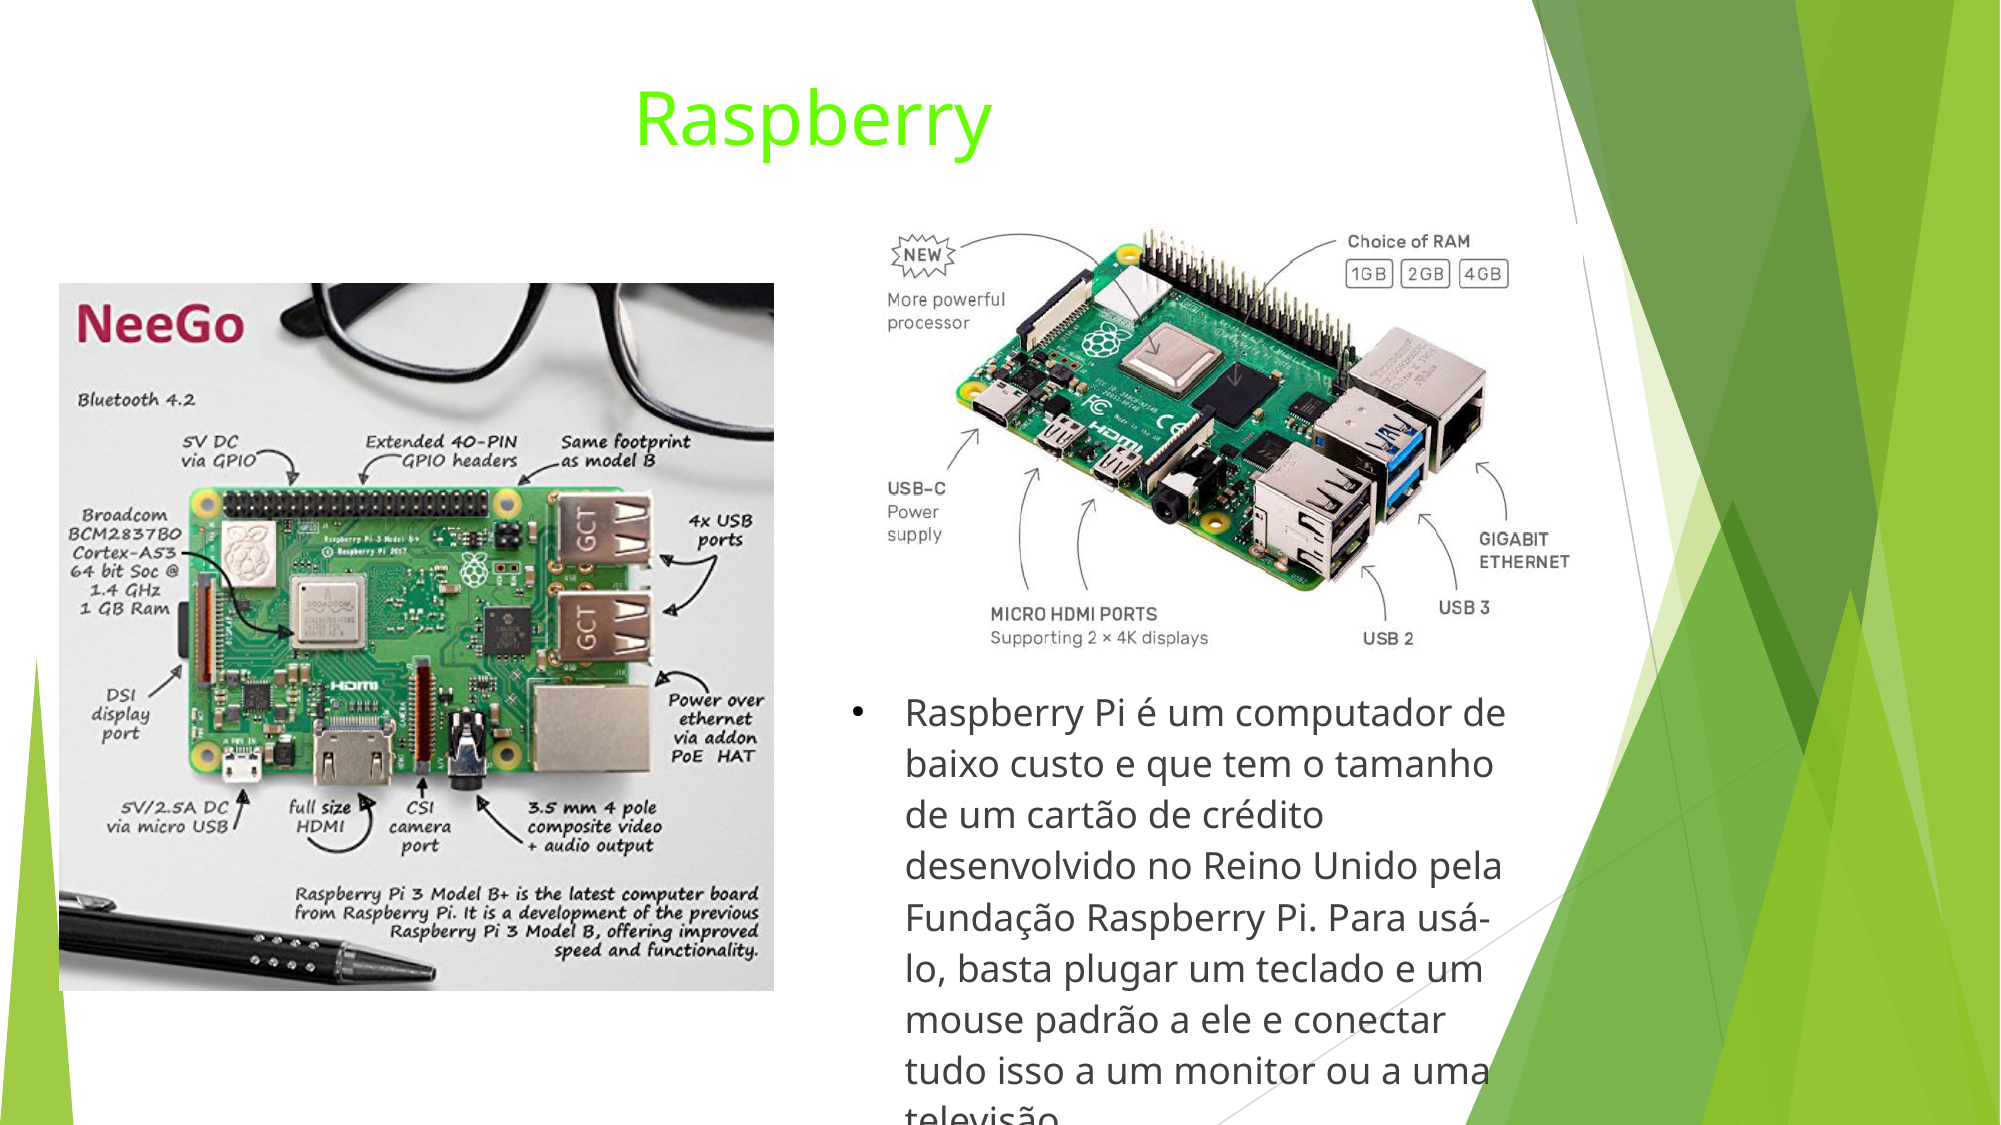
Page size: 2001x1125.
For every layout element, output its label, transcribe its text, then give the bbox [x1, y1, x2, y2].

list Raspberry Pi é um computador de baixo custo e que tem o tamanho de um cartão de crédito desenvolvido no Reino Unido pela Fundação Raspberry Pi. Para usá-lo, basta plugar um teclado e um mouse padrão a ele e conectar tudo isso a um monitor ou a uma televisão. [833, 686, 1522, 1062]
title Raspberry [42, 7, 1453, 225]
picture [874, 224, 1583, 650]
picture [59, 283, 774, 991]
